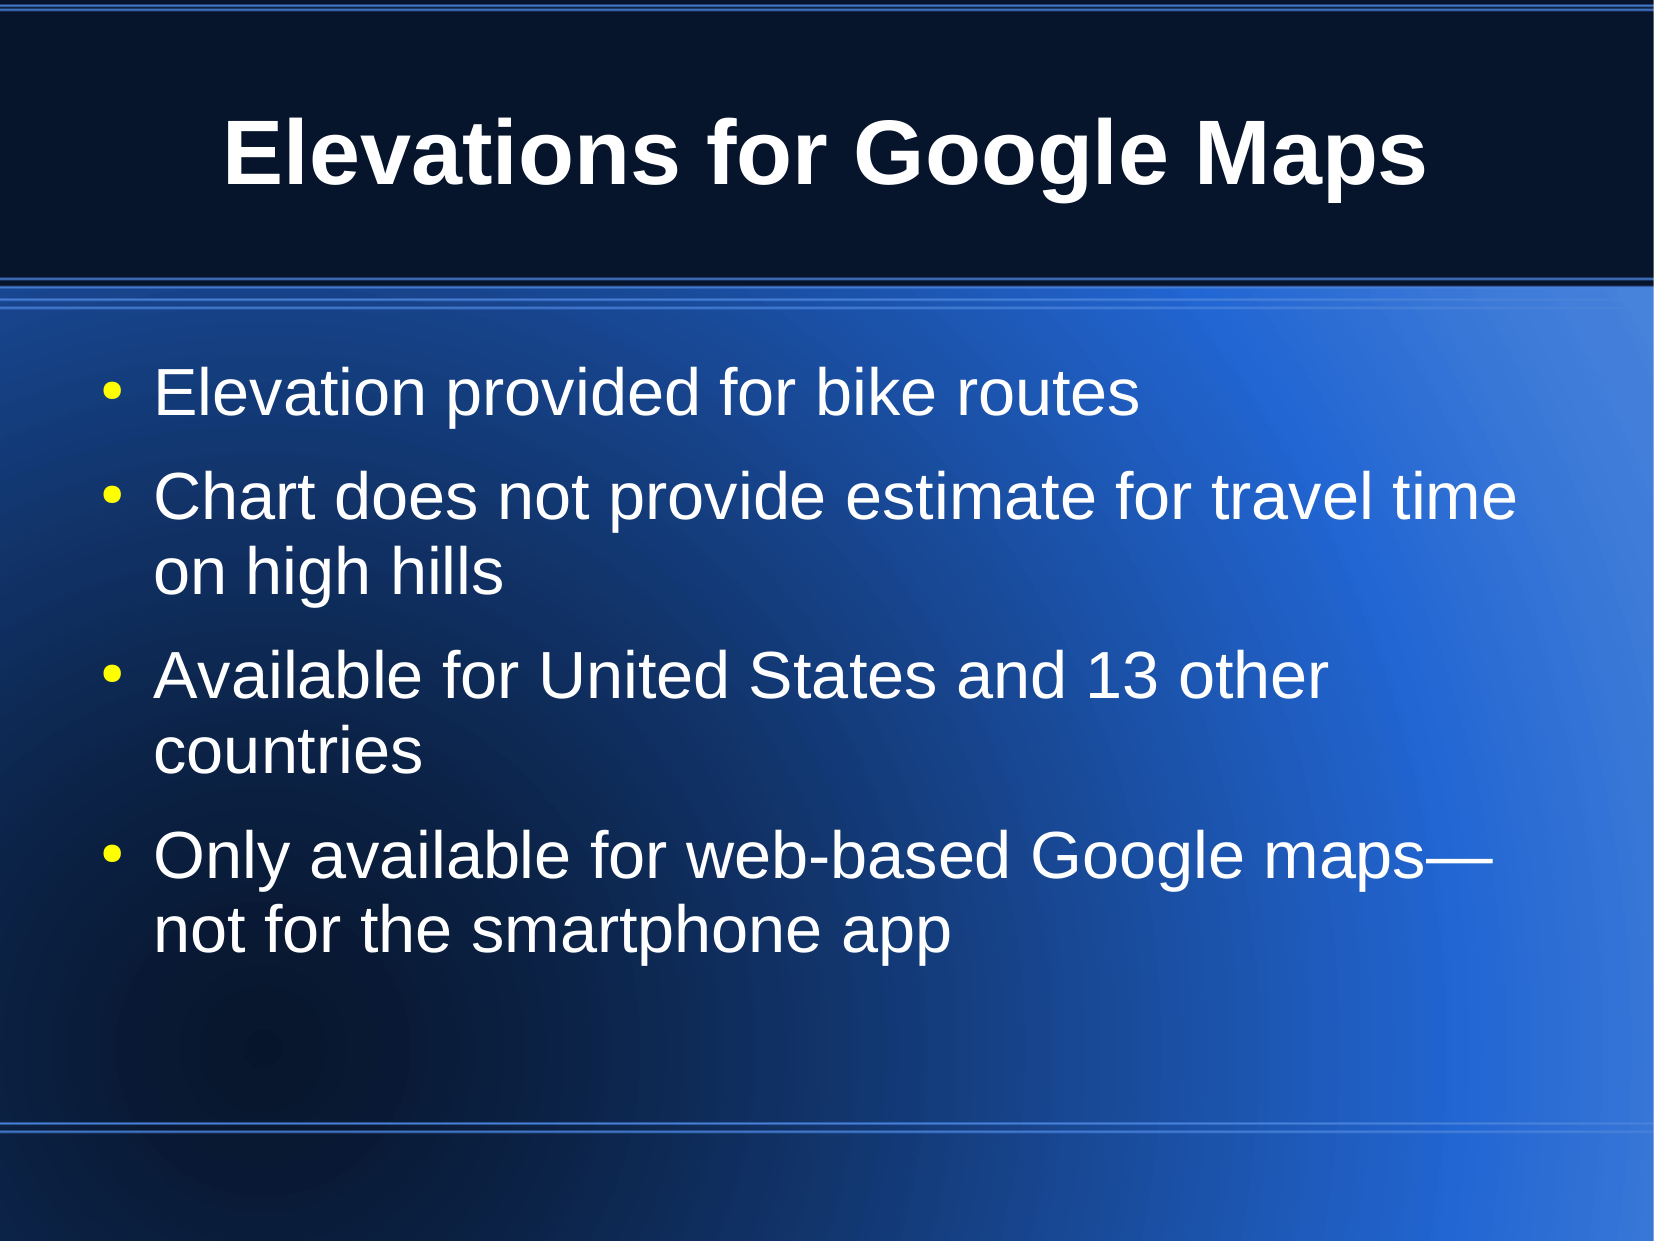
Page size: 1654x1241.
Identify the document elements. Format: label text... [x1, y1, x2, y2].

picture [0, 0, 1654, 1241]
list Elevation provided for bike routes Chart does not provide estimate for travel time on high hills Available for United States and 13 other countries Only available for web-based Google maps—not for the smartphone app [82, 355, 1571, 1058]
title Elevations for Google Maps [82, 49, 1571, 257]
